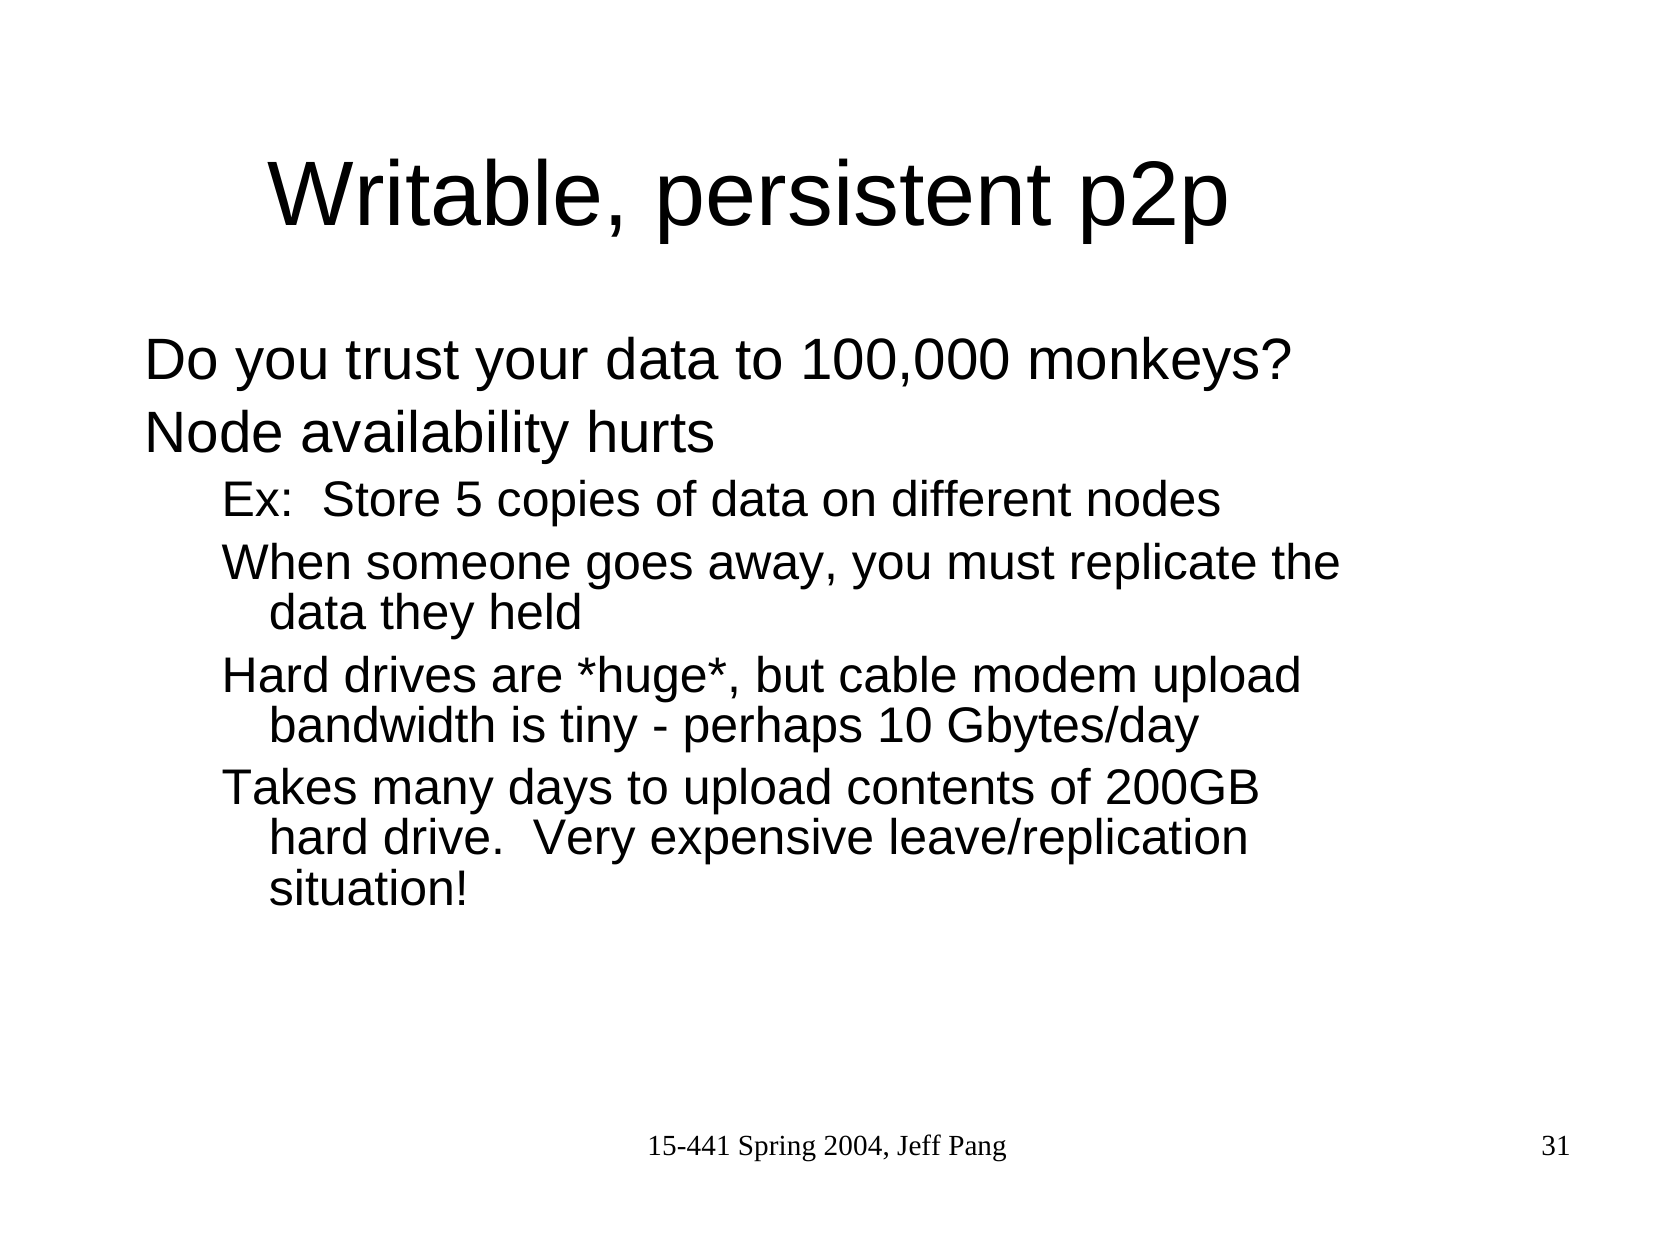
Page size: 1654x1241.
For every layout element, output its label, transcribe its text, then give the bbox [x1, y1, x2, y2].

title Writable, persistent p2p [112, 99, 1388, 288]
list Do you trust your data to 100,000 monkeys? Node availability hurts Ex: Store 5 copies of data on different nodes When someone goes away, you must replicate the data they held Hard drives are *huge*, but cable modem upload bandwidth is tiny - perhaps 10 Gbytes/day Takes many days to upload contents of 200GB hard drive. Very expensive leave/replication situation! [112, 324, 1388, 1001]
